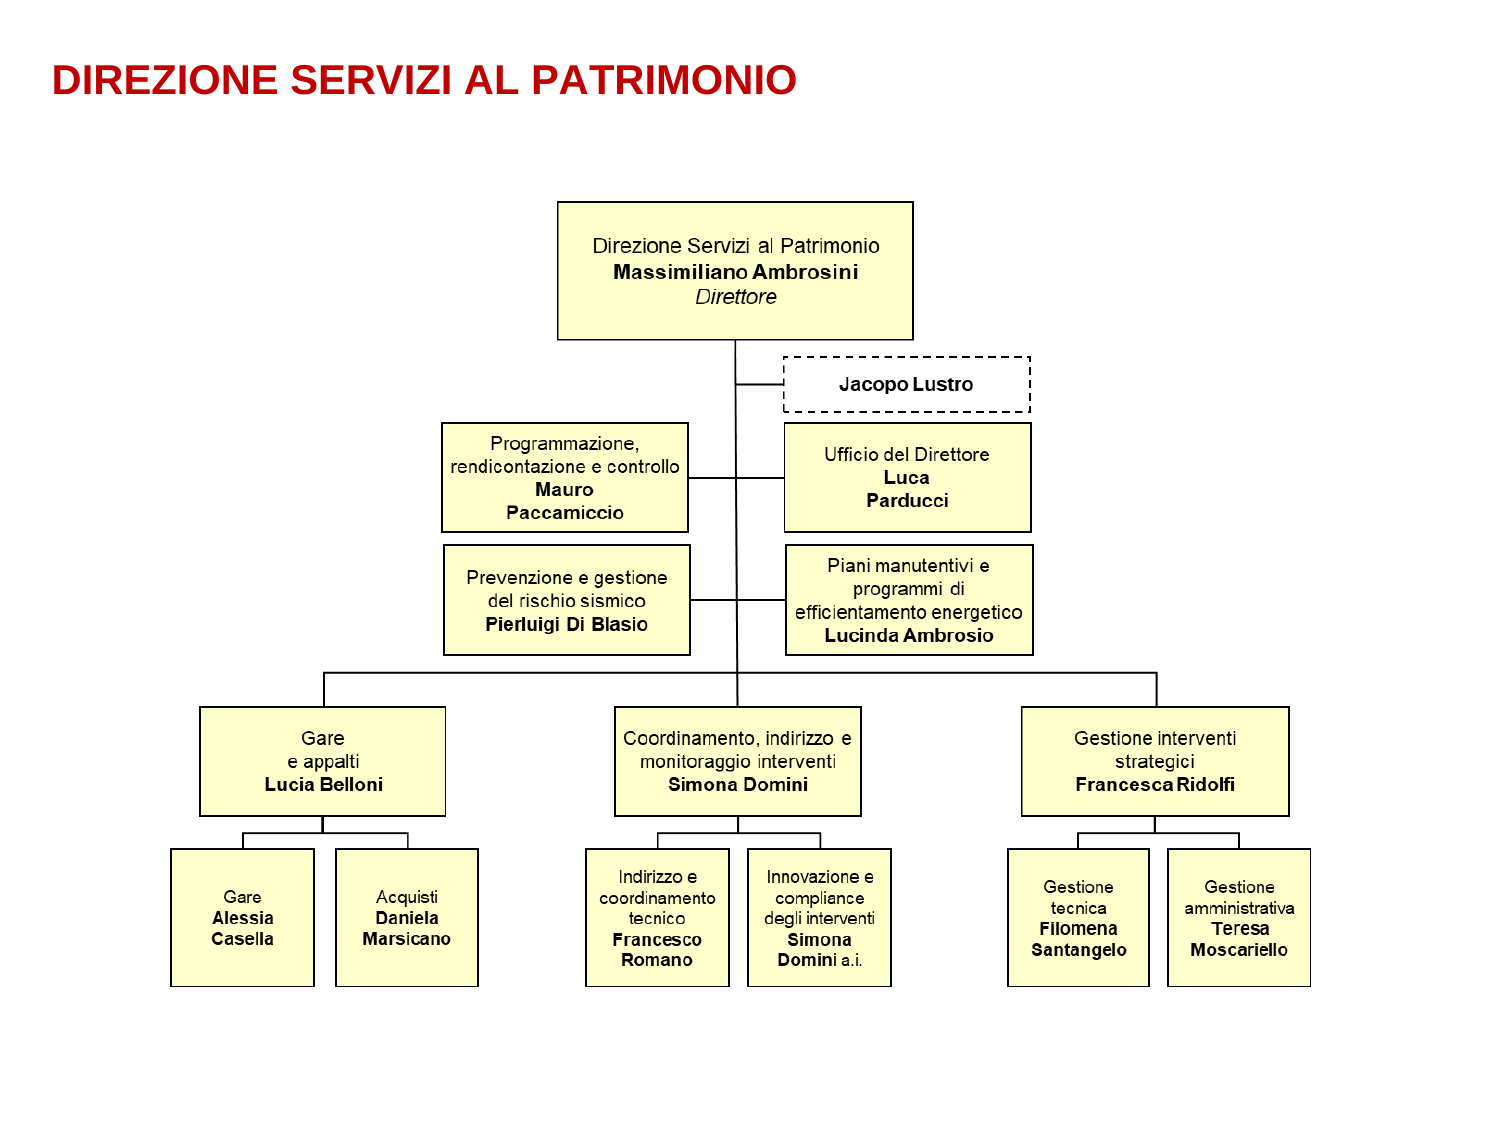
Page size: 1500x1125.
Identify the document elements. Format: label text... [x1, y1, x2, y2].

text_box DIREZIONE SERVIZI AL PATRIMONIO [36, 45, 1500, 128]
picture [170, 201, 1311, 987]
